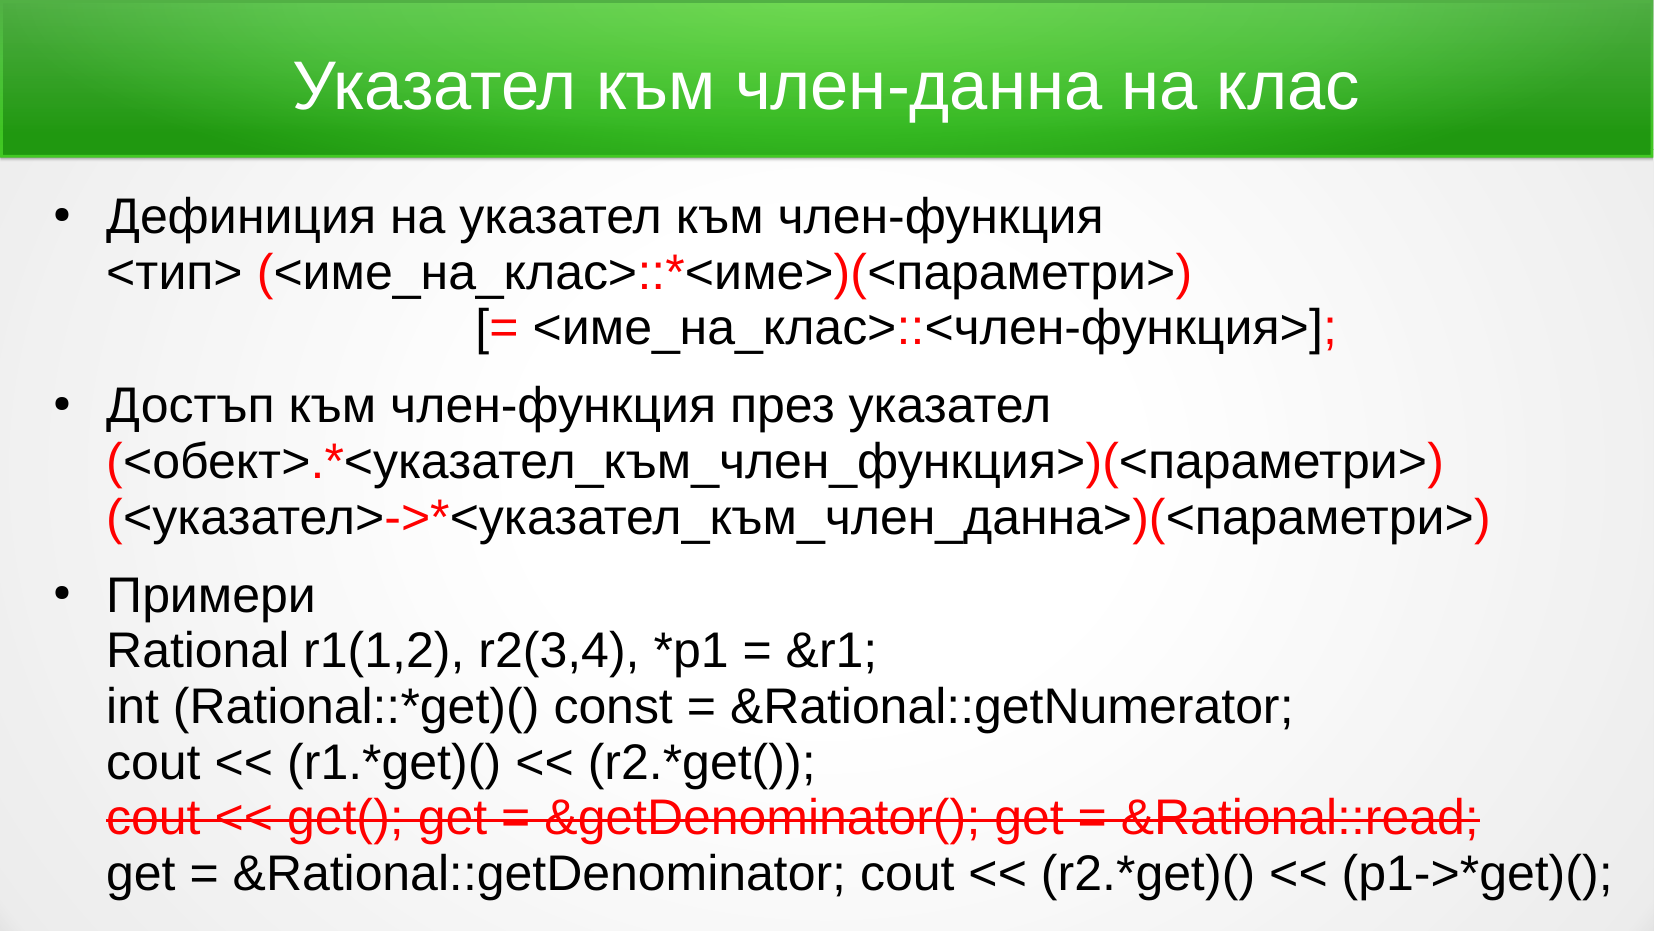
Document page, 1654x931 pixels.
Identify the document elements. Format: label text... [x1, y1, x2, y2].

list Дефиниция на указател към член-функция <тип> (<име_на_клас>::*<име>)(<параметри>) [= <име_на_клас>::<член-функция>]; Достъп към член-функция през указател (<обект>.*<указател_към_член_функция>)(<параметри>) (<указател>->*<указател_към_член_данна>)(<параметри>) Примери Rational r1(1,2), r2(3,4), *p1 = &r1; int (Rational::*get)() const = &Rational::getNumerator; cout << (r1.*get)() << (r2.*get()); cout << get(); get = &getDenominator(); get = &Rational::read; get = &Rational::getDenominator; cout << (r2.*get)() << (p1->*get)(); [35, 188, 1630, 910]
title Указател към член-данна на клас [82, 37, 1571, 135]
